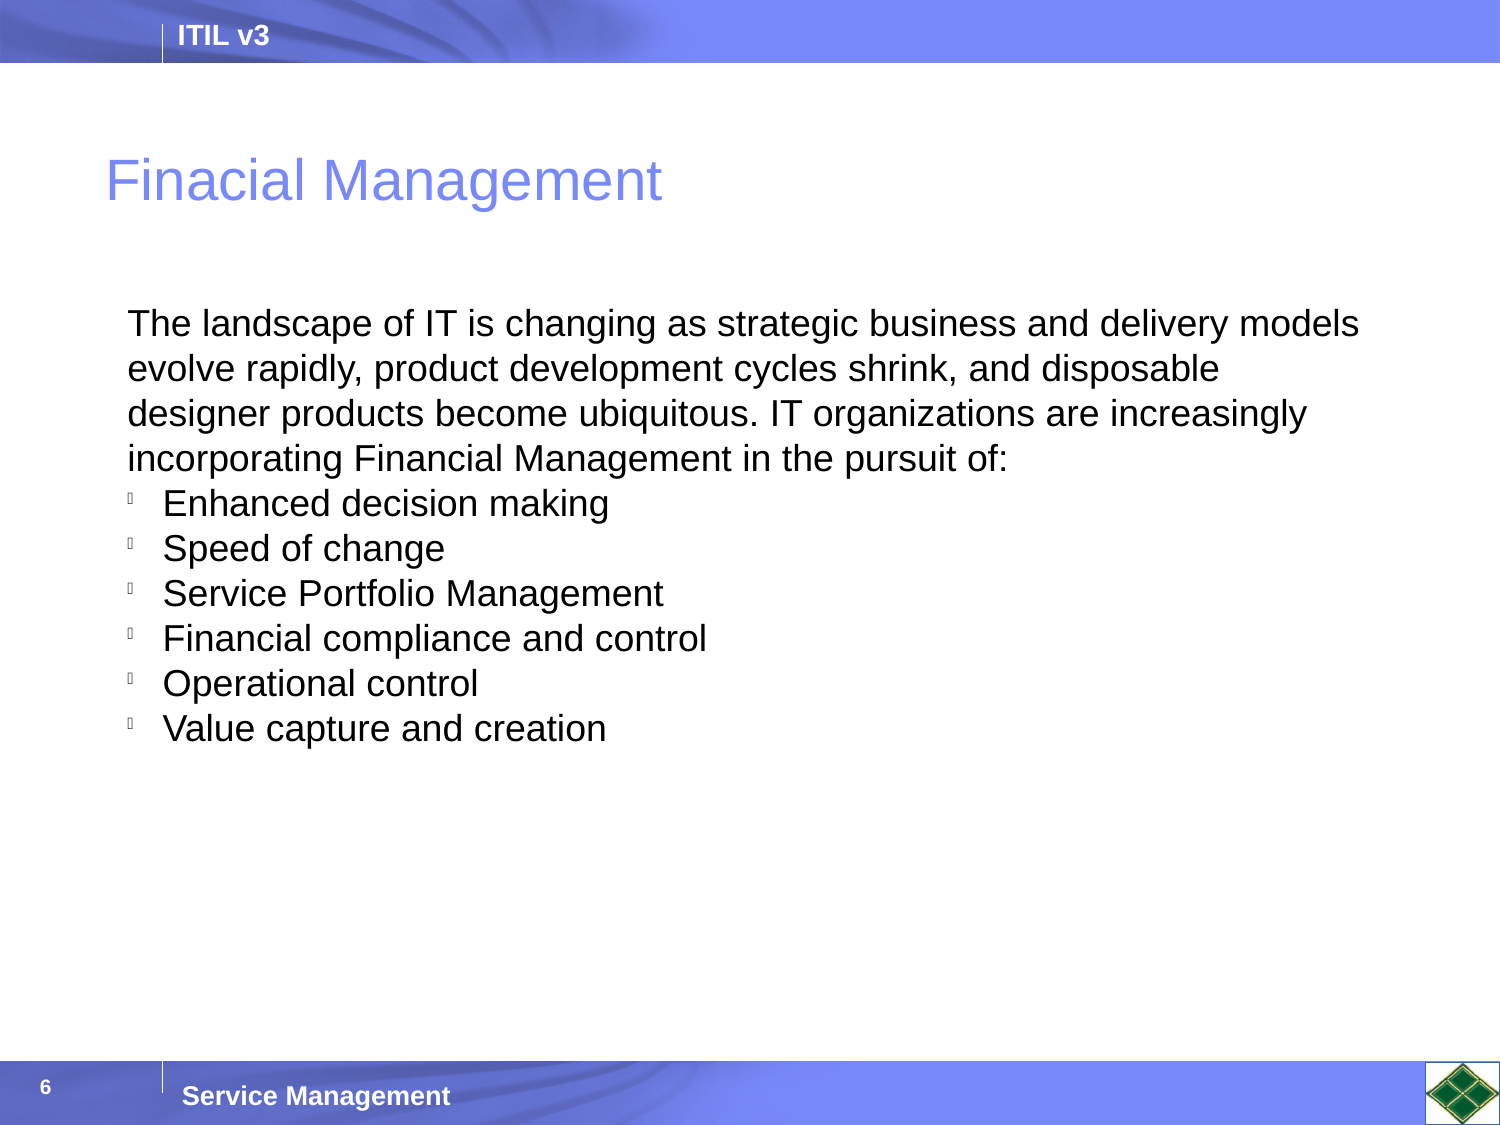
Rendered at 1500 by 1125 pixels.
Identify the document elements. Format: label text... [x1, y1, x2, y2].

text_box Finacial Management [90, 121, 1443, 221]
text_box <číslo> [25, 1066, 191, 1119]
picture [0, 0, 1500, 63]
picture [1426, 1063, 1499, 1124]
text_box The landscape of IT is changing as strategic business and delivery models evolve rapidly, product development cycles shrink, and disposable designer products become ubiquitous. IT organizations are increasingly incorporating Financial Management in the pursuit of: Enhanced decision making Speed of change Service Portfolio Management Financial compliance and control Operational control Value capture and creation [112, 291, 1388, 932]
picture [0, 1061, 1500, 1125]
